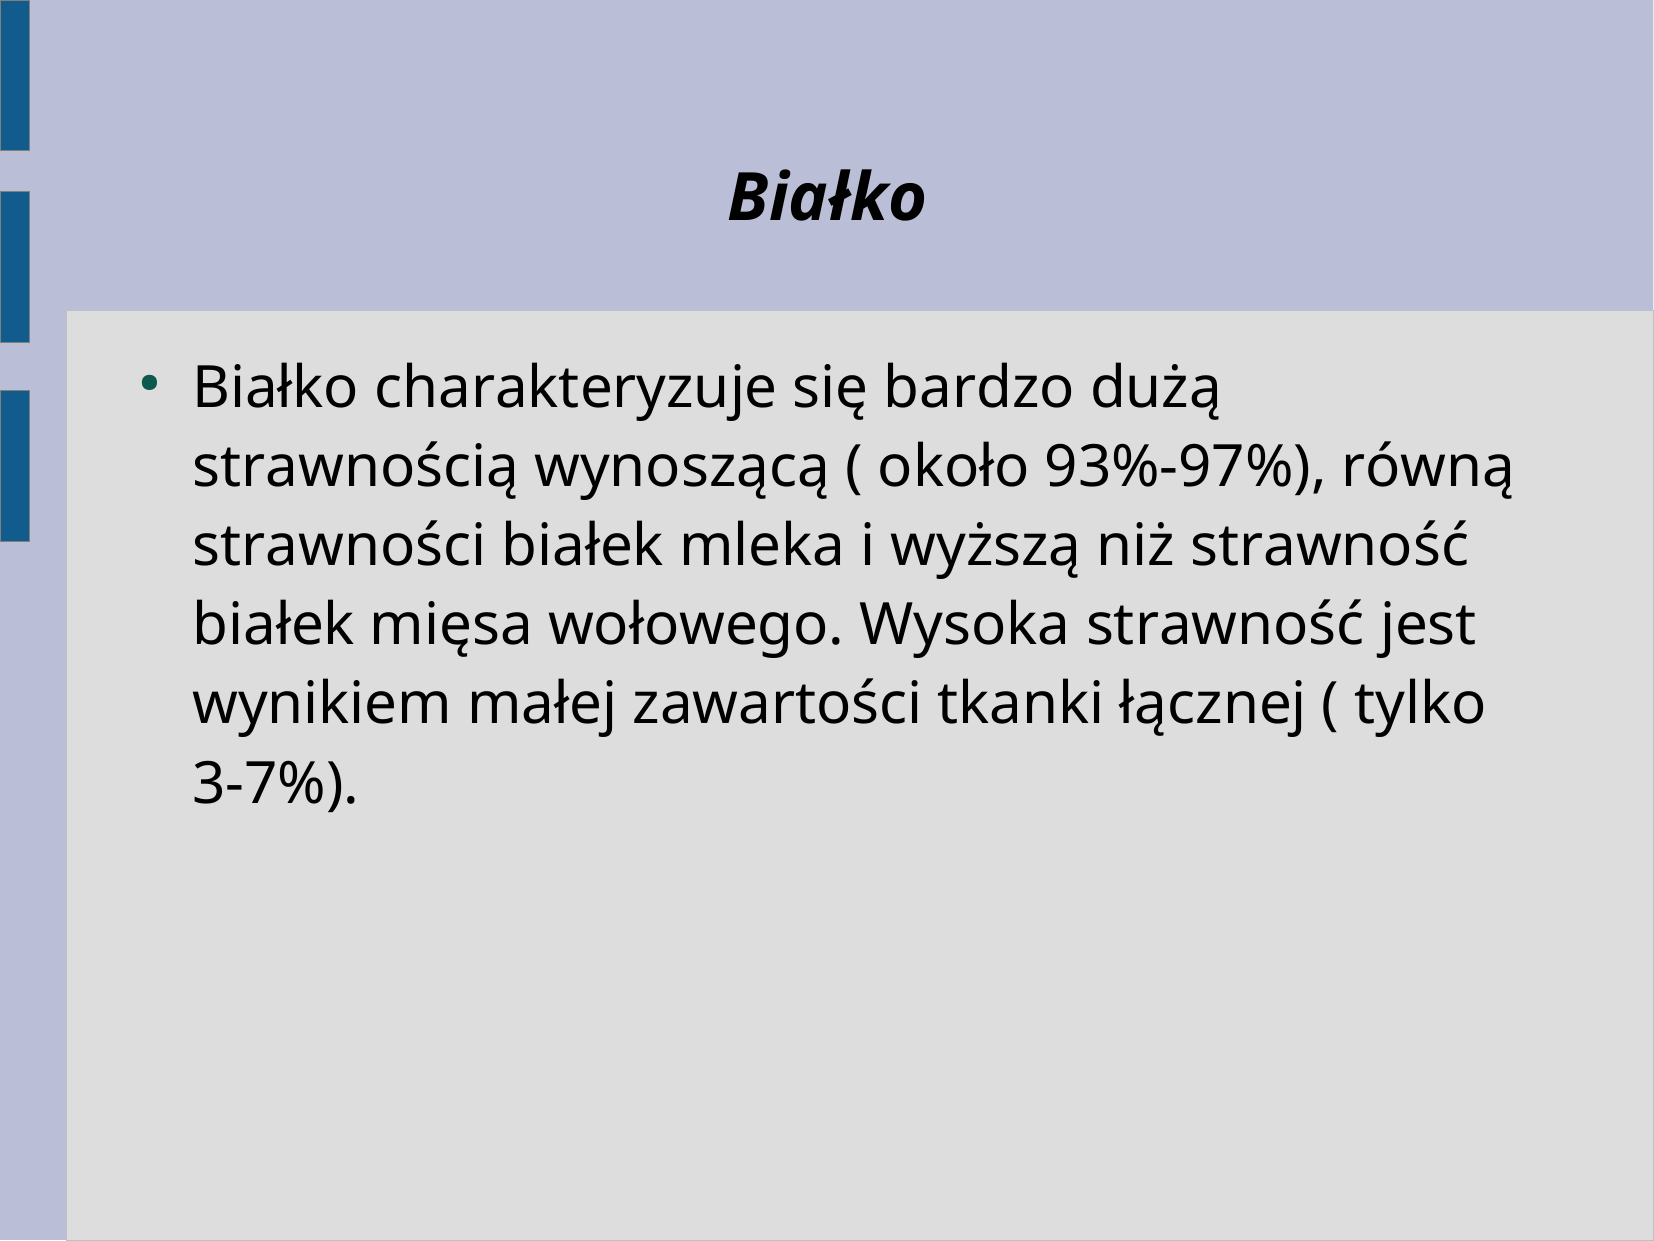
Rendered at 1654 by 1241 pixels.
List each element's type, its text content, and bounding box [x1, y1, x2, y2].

title Białko [121, 91, 1534, 299]
list Białko charakteryzuje się bardzo dużą strawnością wynoszącą ( około 93%-97%), równą strawności białek mleka i wyższą niż strawność białek mięsa wołowego. Wysoka strawność jest wynikiem małej zawartości tkanki łącznej ( tylko 3-7%). [121, 344, 1534, 1127]
